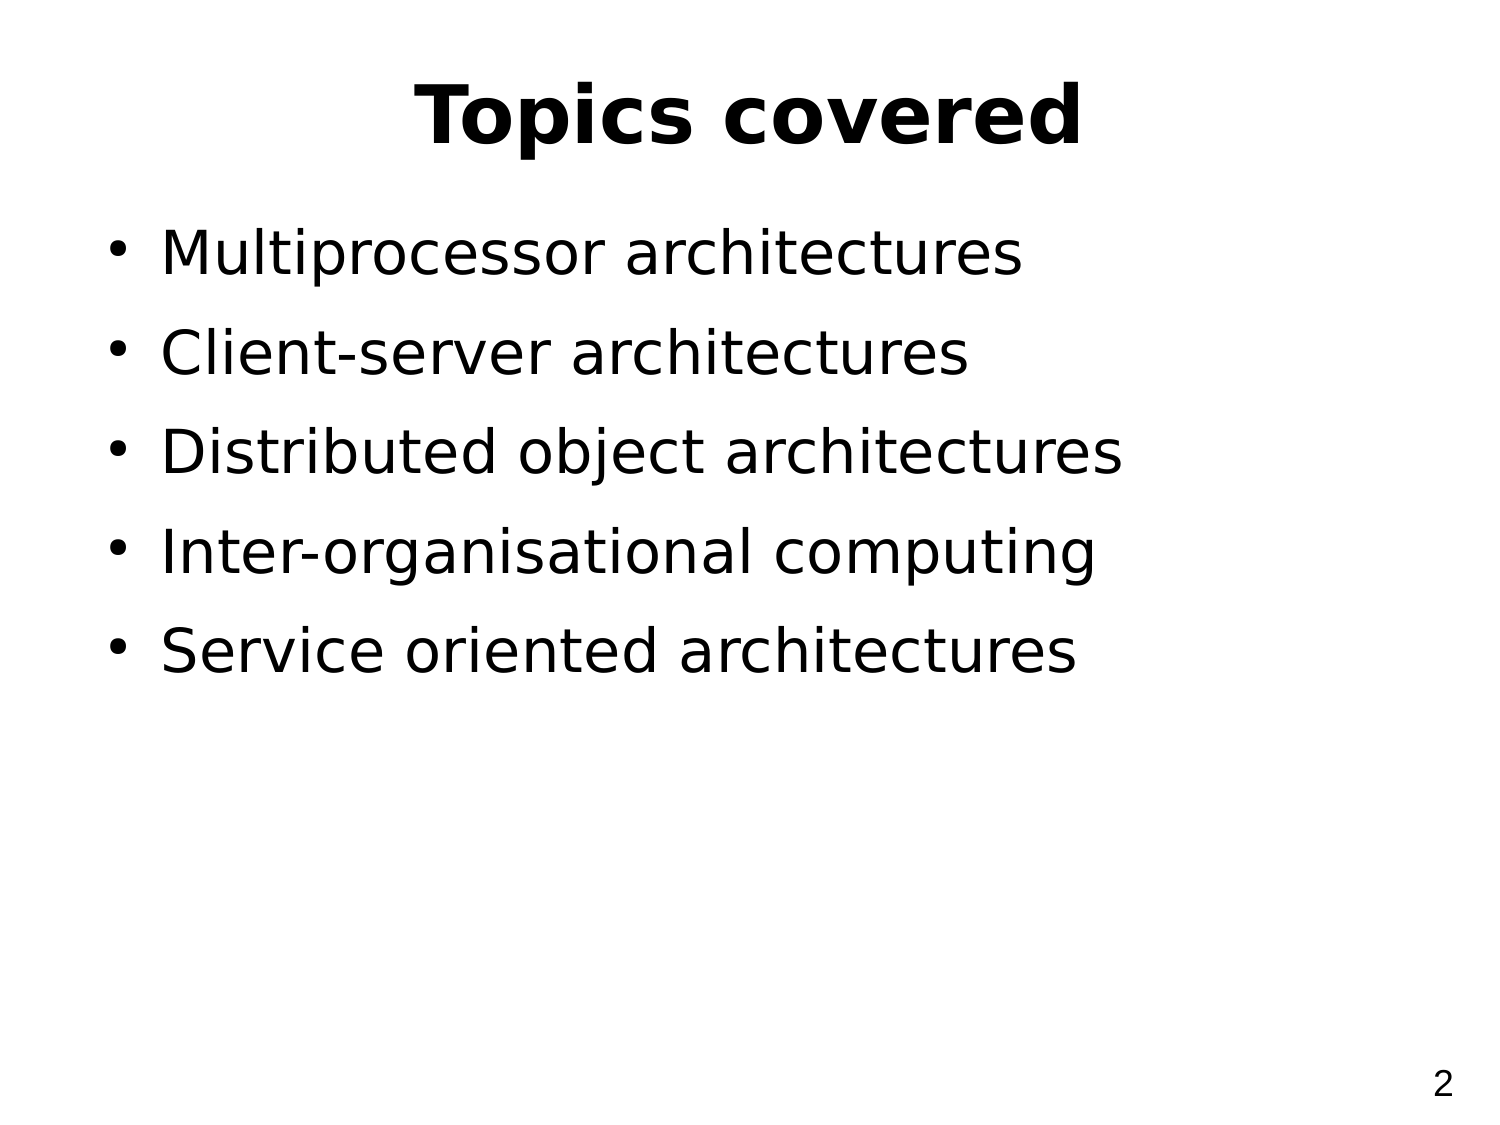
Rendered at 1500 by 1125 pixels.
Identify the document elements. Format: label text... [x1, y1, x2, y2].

list Multiprocessor architectures Client-server architectures Distributed object architectures Inter-organisational computing Service oriented architectures [75, 206, 1425, 1093]
title Topics covered [75, 44, 1425, 177]
